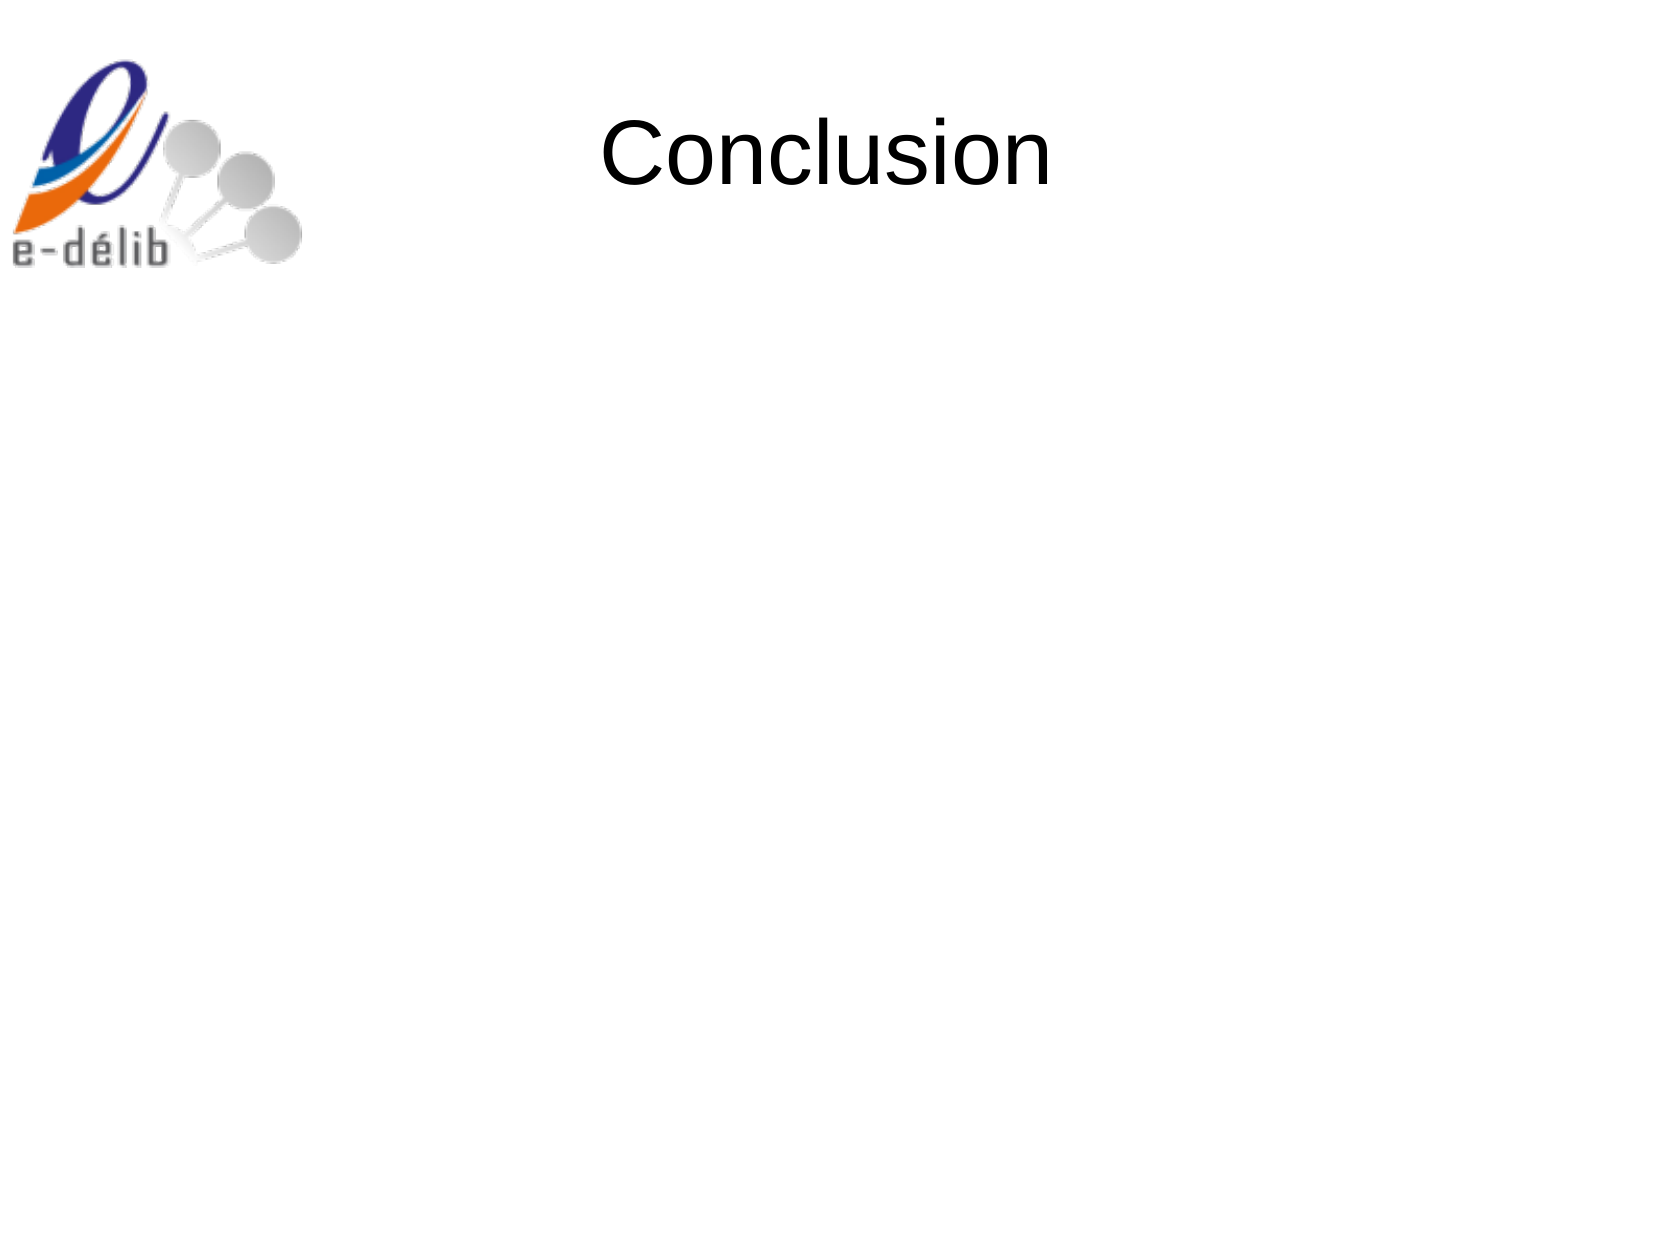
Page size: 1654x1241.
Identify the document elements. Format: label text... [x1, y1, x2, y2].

picture [0, 59, 325, 268]
title Conclusion [82, 49, 1571, 257]
